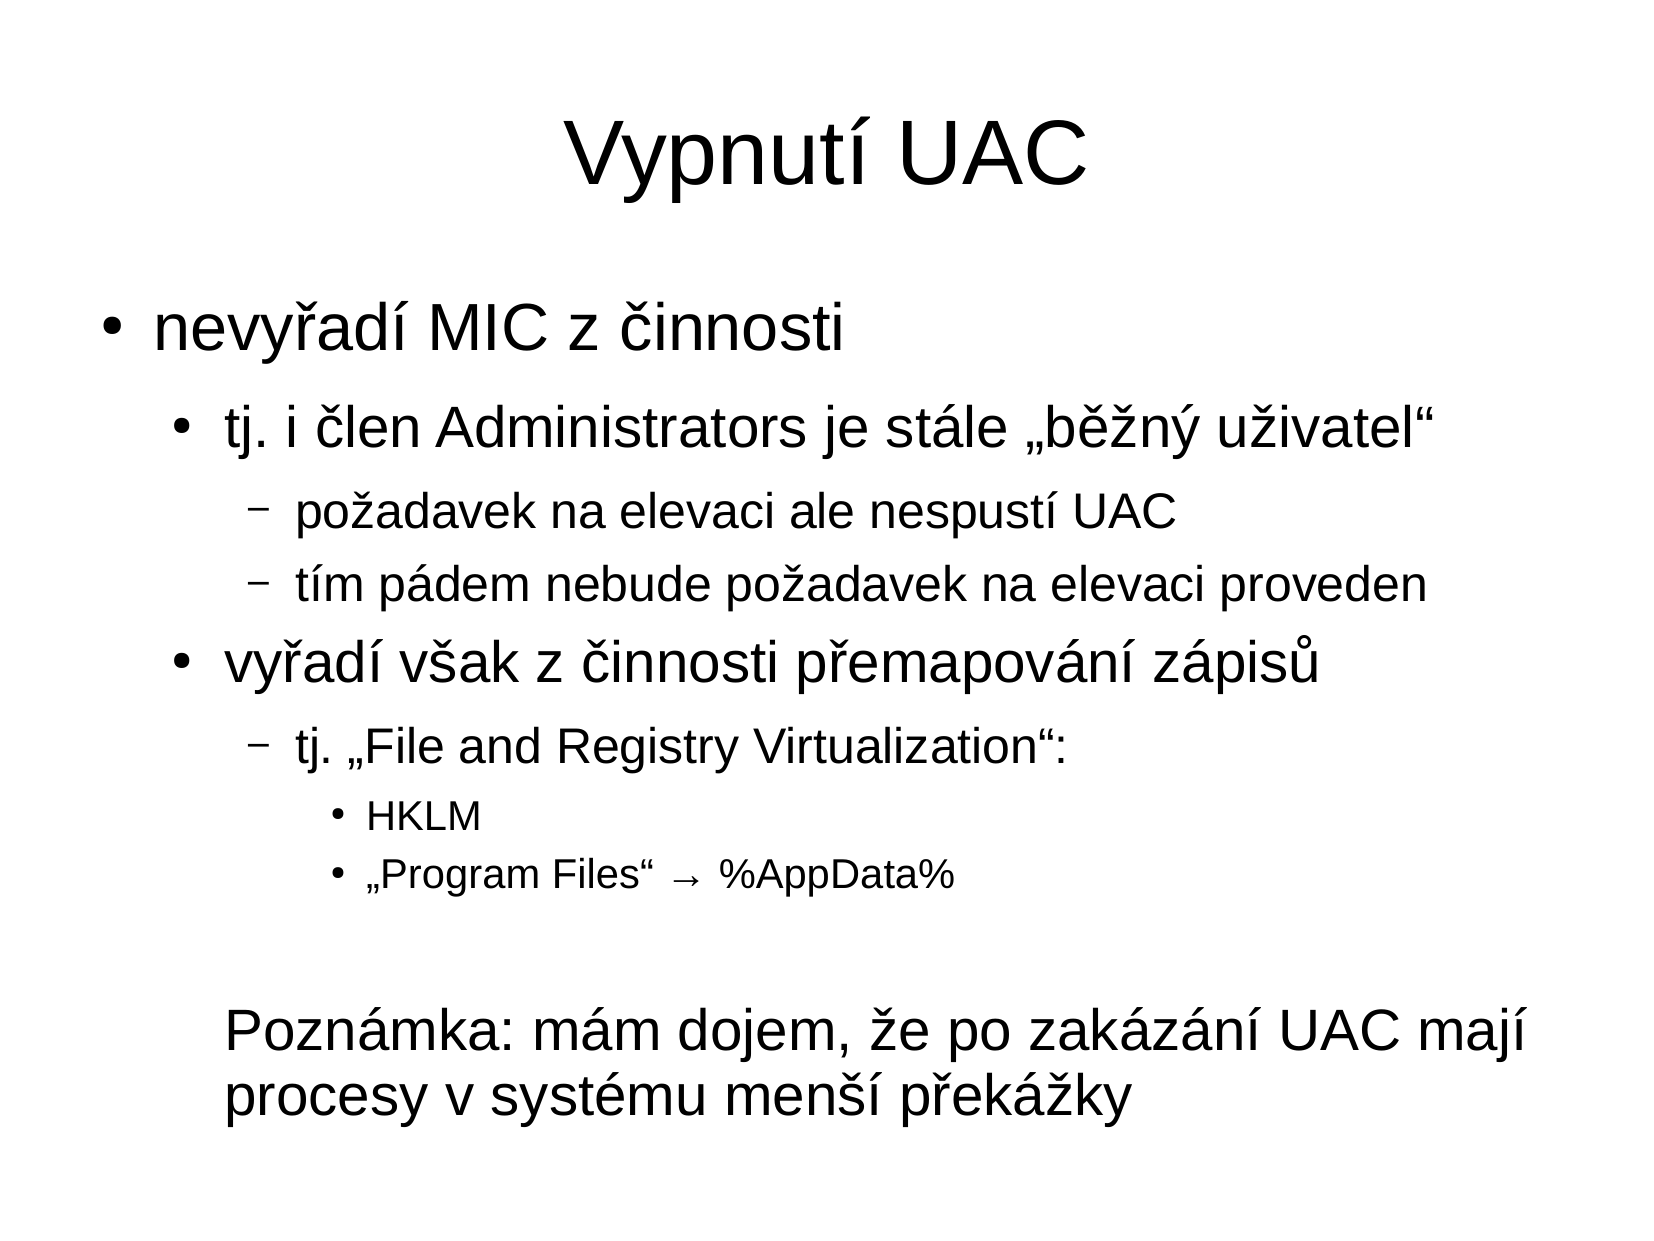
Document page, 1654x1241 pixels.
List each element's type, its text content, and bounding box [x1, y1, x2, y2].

title Vypnutí UAC [82, 49, 1571, 257]
list nevyřadí MIC z činnosti tj. i člen Administrators je stále „běžný uživatel“ požadavek na elevaci ale nespustí UAC tím pádem nebude požadavek na elevaci proveden vyřadí však z činnosti přemapování zápisů tj. „File and Registry Virtualization“: HKLM „Program Files“ → %AppData% Poznámka: mám dojem, že po zakázání UAC mají procesy v systému menší překážky [82, 290, 1571, 1182]
